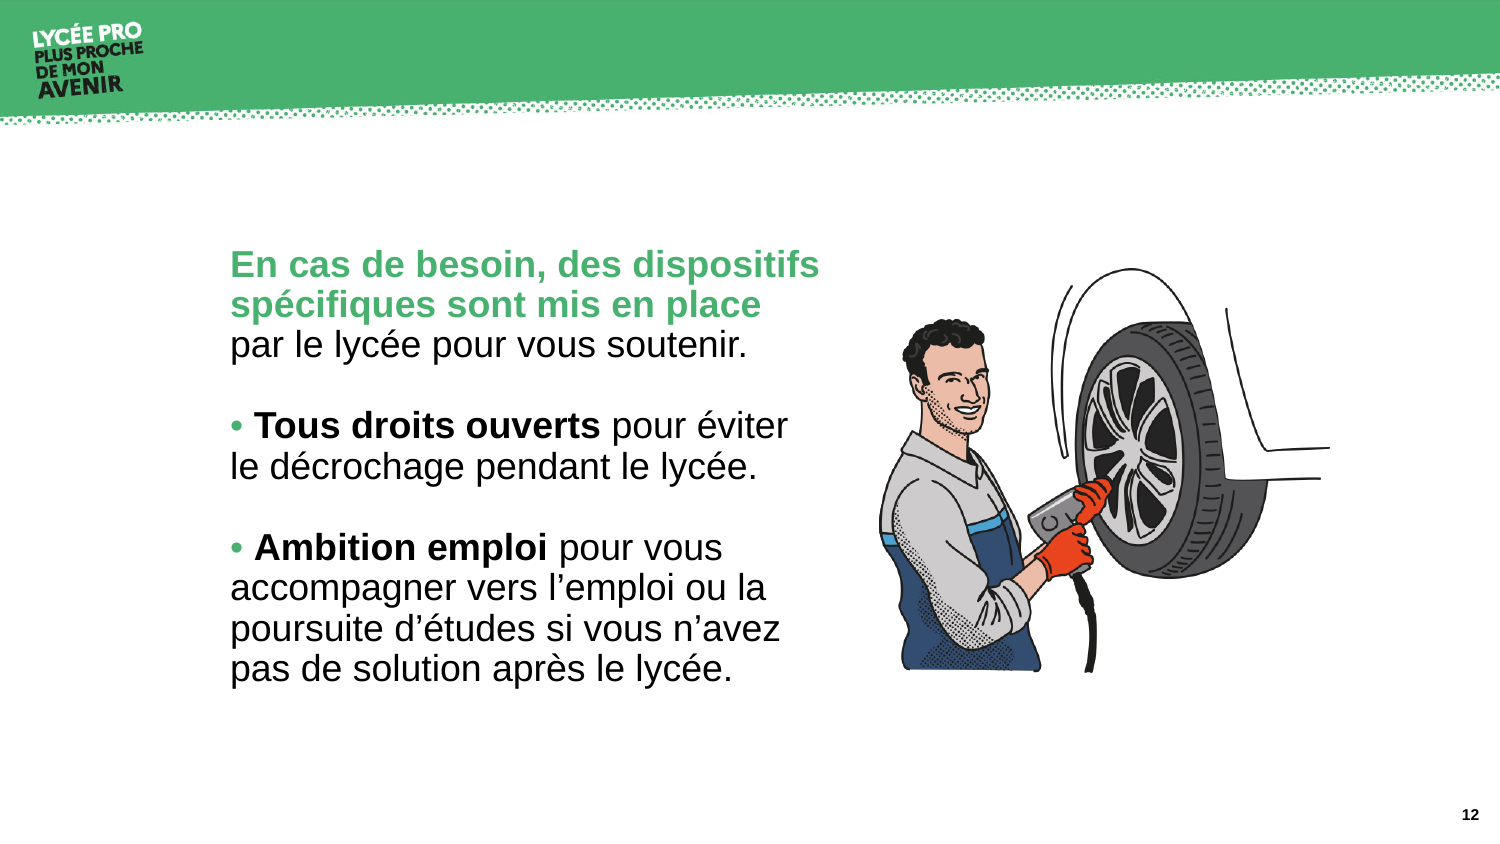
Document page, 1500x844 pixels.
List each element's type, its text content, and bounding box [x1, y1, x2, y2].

picture [879, 268, 1330, 673]
picture [0, 0, 1500, 125]
text_box En cas de besoin, des dispositifs spécifiques sont mis en place par le lycée pour vous soutenir. • Tous droits ouverts pour éviter le décrochage pendant le lycée. • Ambition emploi pour vous accompagner vers l’emploi ou la poursuite d’études si vous n’avez pas de solution après le lycée. [230, 244, 824, 706]
slide_number <numéro> [1257, 784, 1480, 844]
